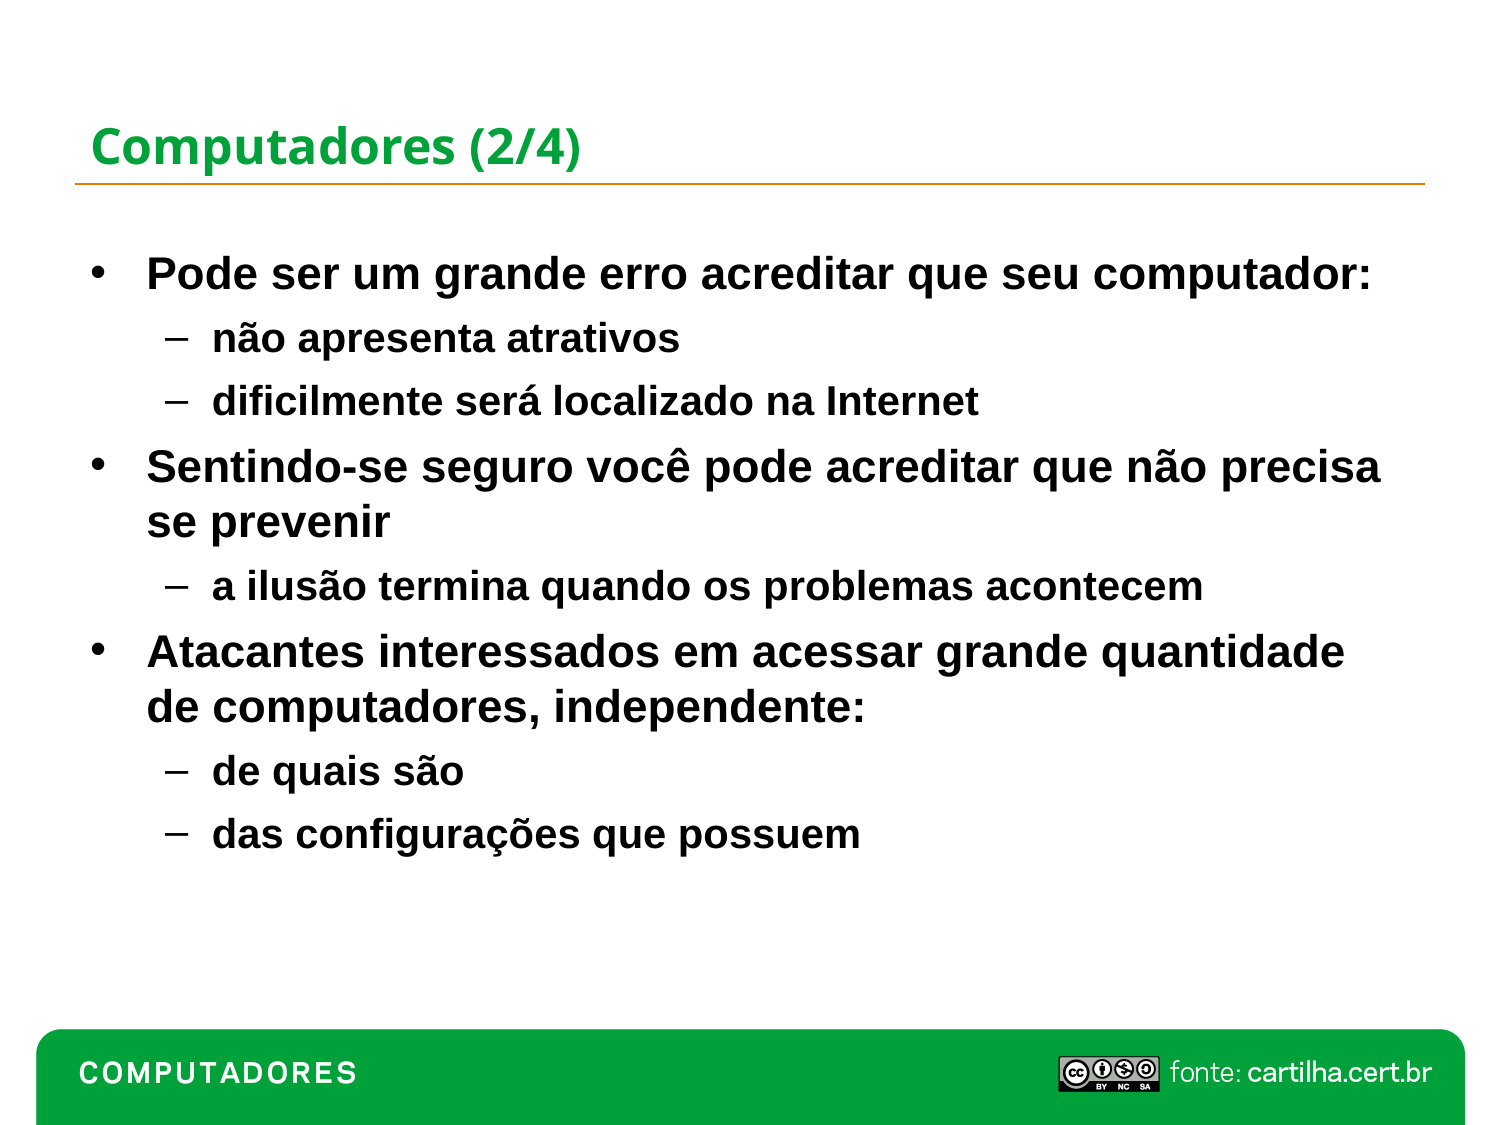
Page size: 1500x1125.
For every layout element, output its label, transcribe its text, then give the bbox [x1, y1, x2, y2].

list Pode ser um grande erro acreditar que seu computador: não apresenta atrativos dificilmente será localizado na Internet Sentindo-se seguro você pode acreditar que não precisa se prevenir a ilusão termina quando os problemas acontecem Atacantes interessados em acessar grande quantidade de computadores, independente: de quais são das configurações que possuem [75, 236, 1425, 979]
picture [0, 0, 1500, 1125]
title Computadores (2/4) [75, 54, 1425, 182]
